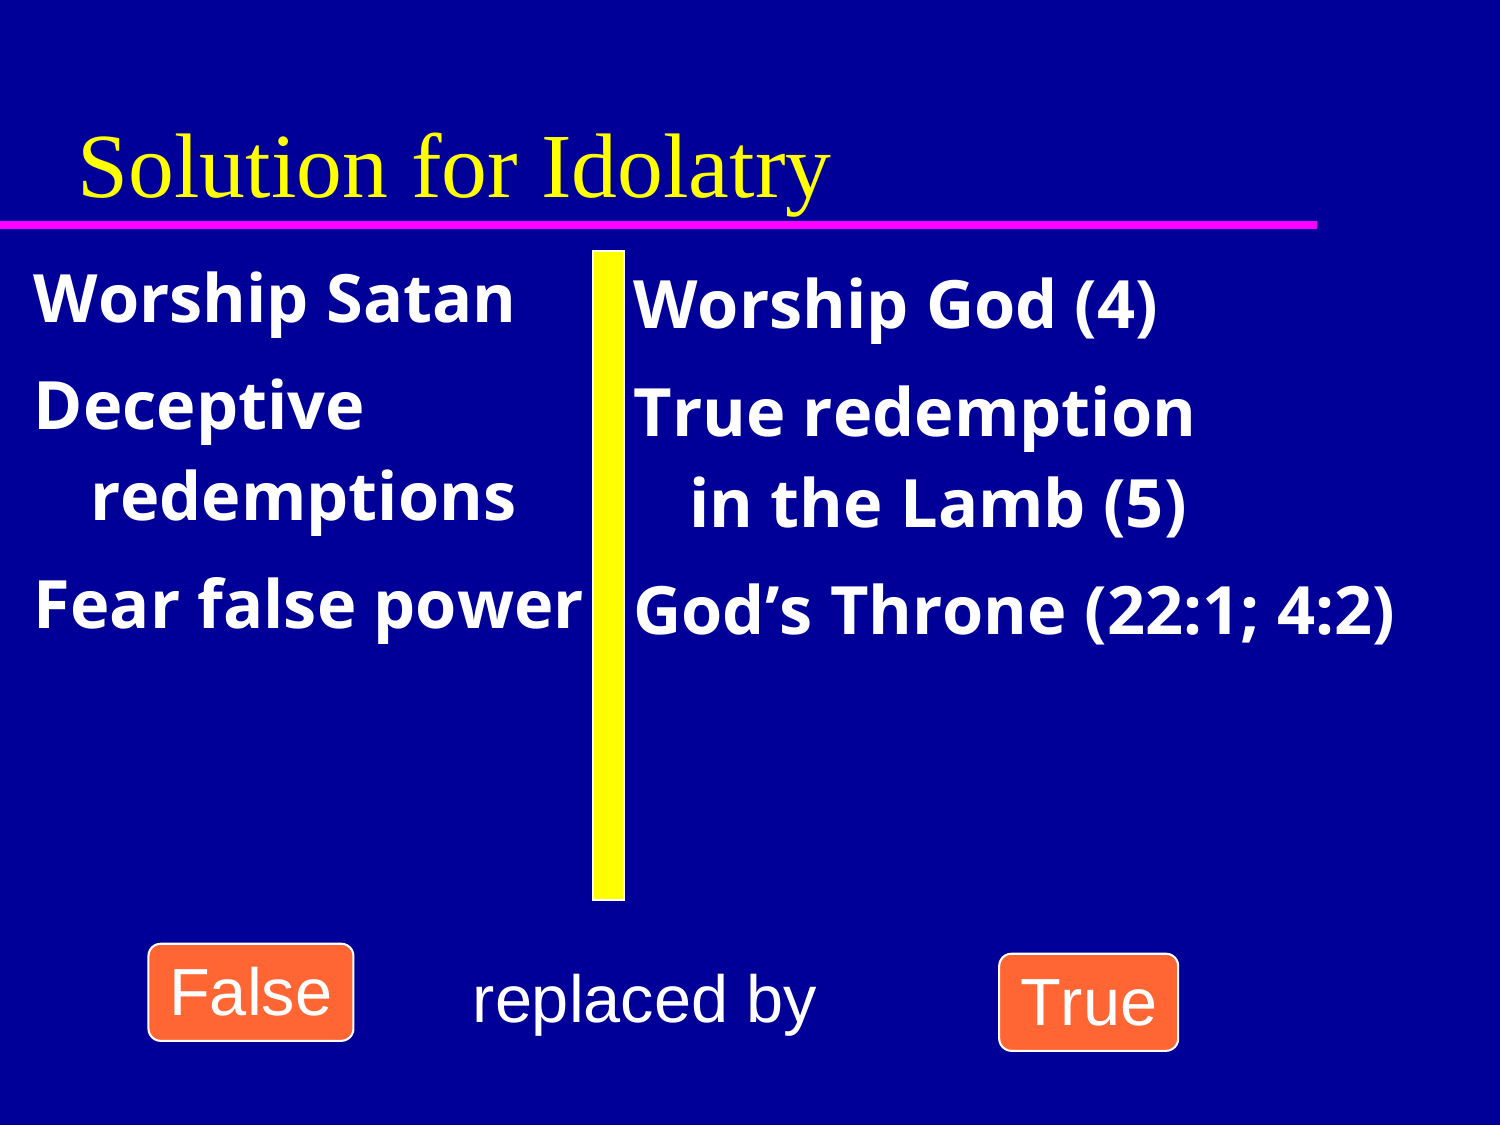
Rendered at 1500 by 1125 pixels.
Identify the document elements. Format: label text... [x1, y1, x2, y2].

text_box False [148, 943, 354, 1041]
list Worship Satan Deceptive redemptions Fear false power [18, 243, 619, 919]
text_box True [999, 953, 1179, 1051]
list Worship God (4) True redemption in the Lamb (5) God’s Throne (22:1; 4:2) [619, 249, 1487, 863]
title Solution for Idolatry [62, 43, 1338, 225]
text_box [593, 250, 624, 900]
text_box replaced by [457, 954, 866, 1045]
